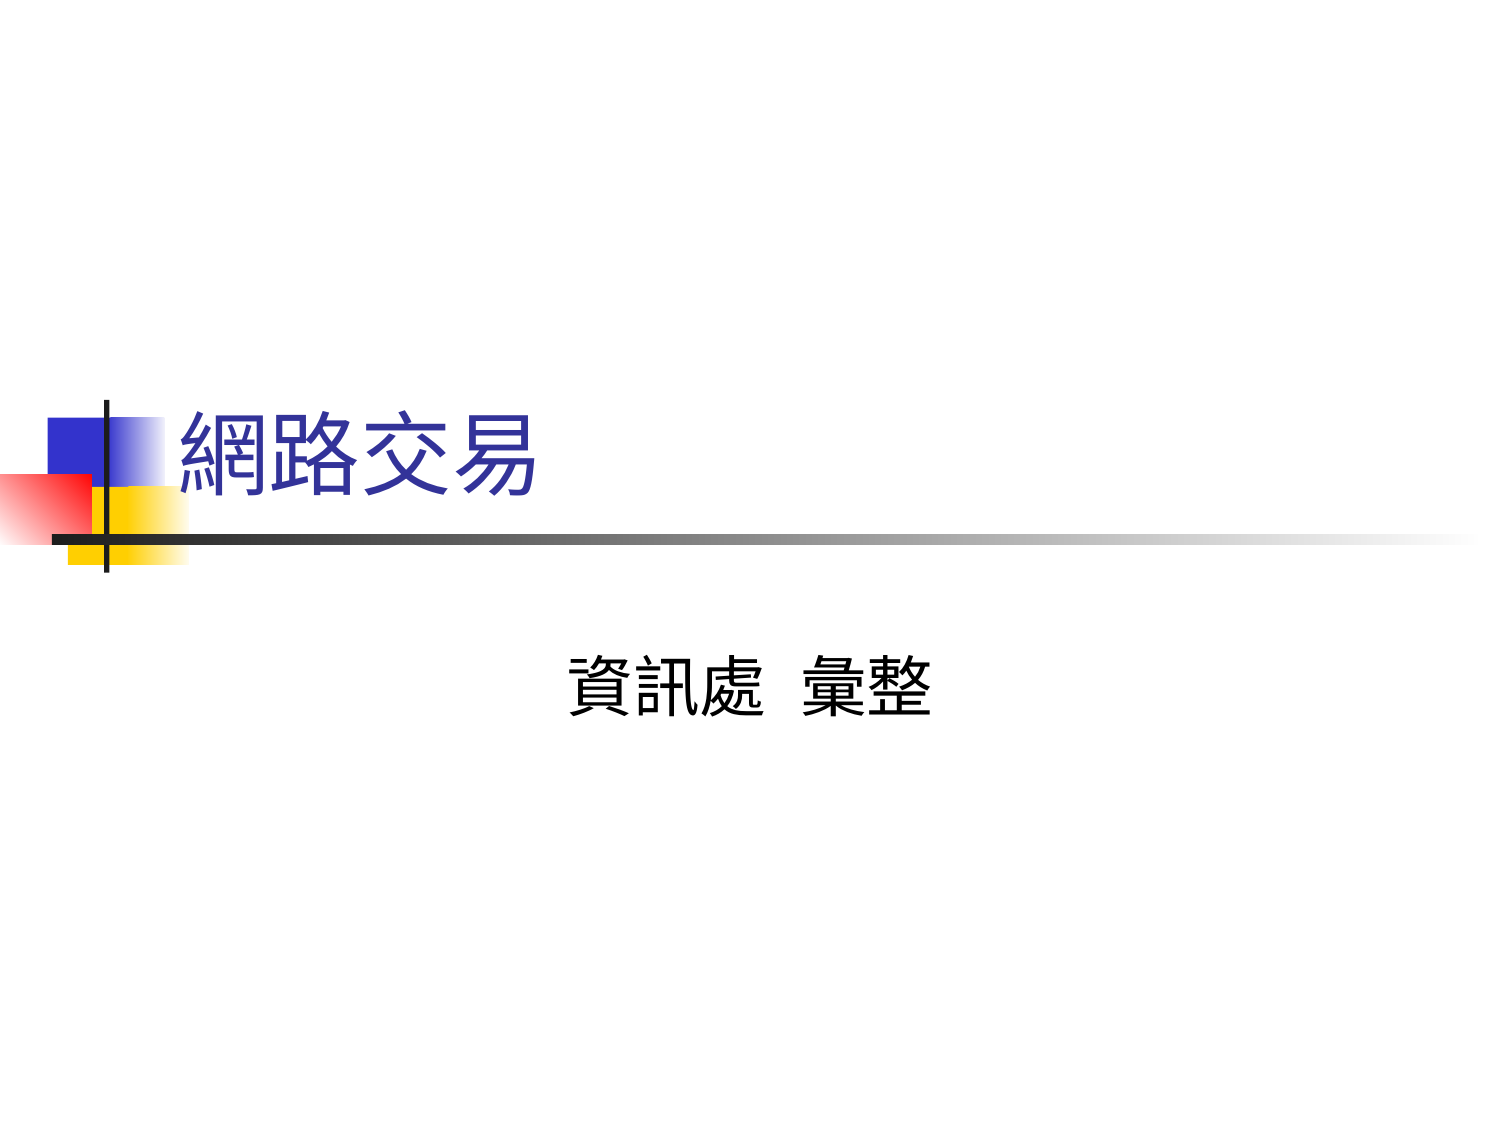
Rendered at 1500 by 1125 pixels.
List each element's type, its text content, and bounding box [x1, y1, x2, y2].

subtitle 資訊處 彙整 [225, 637, 1276, 925]
title 網路交易 [162, 274, 1438, 515]
